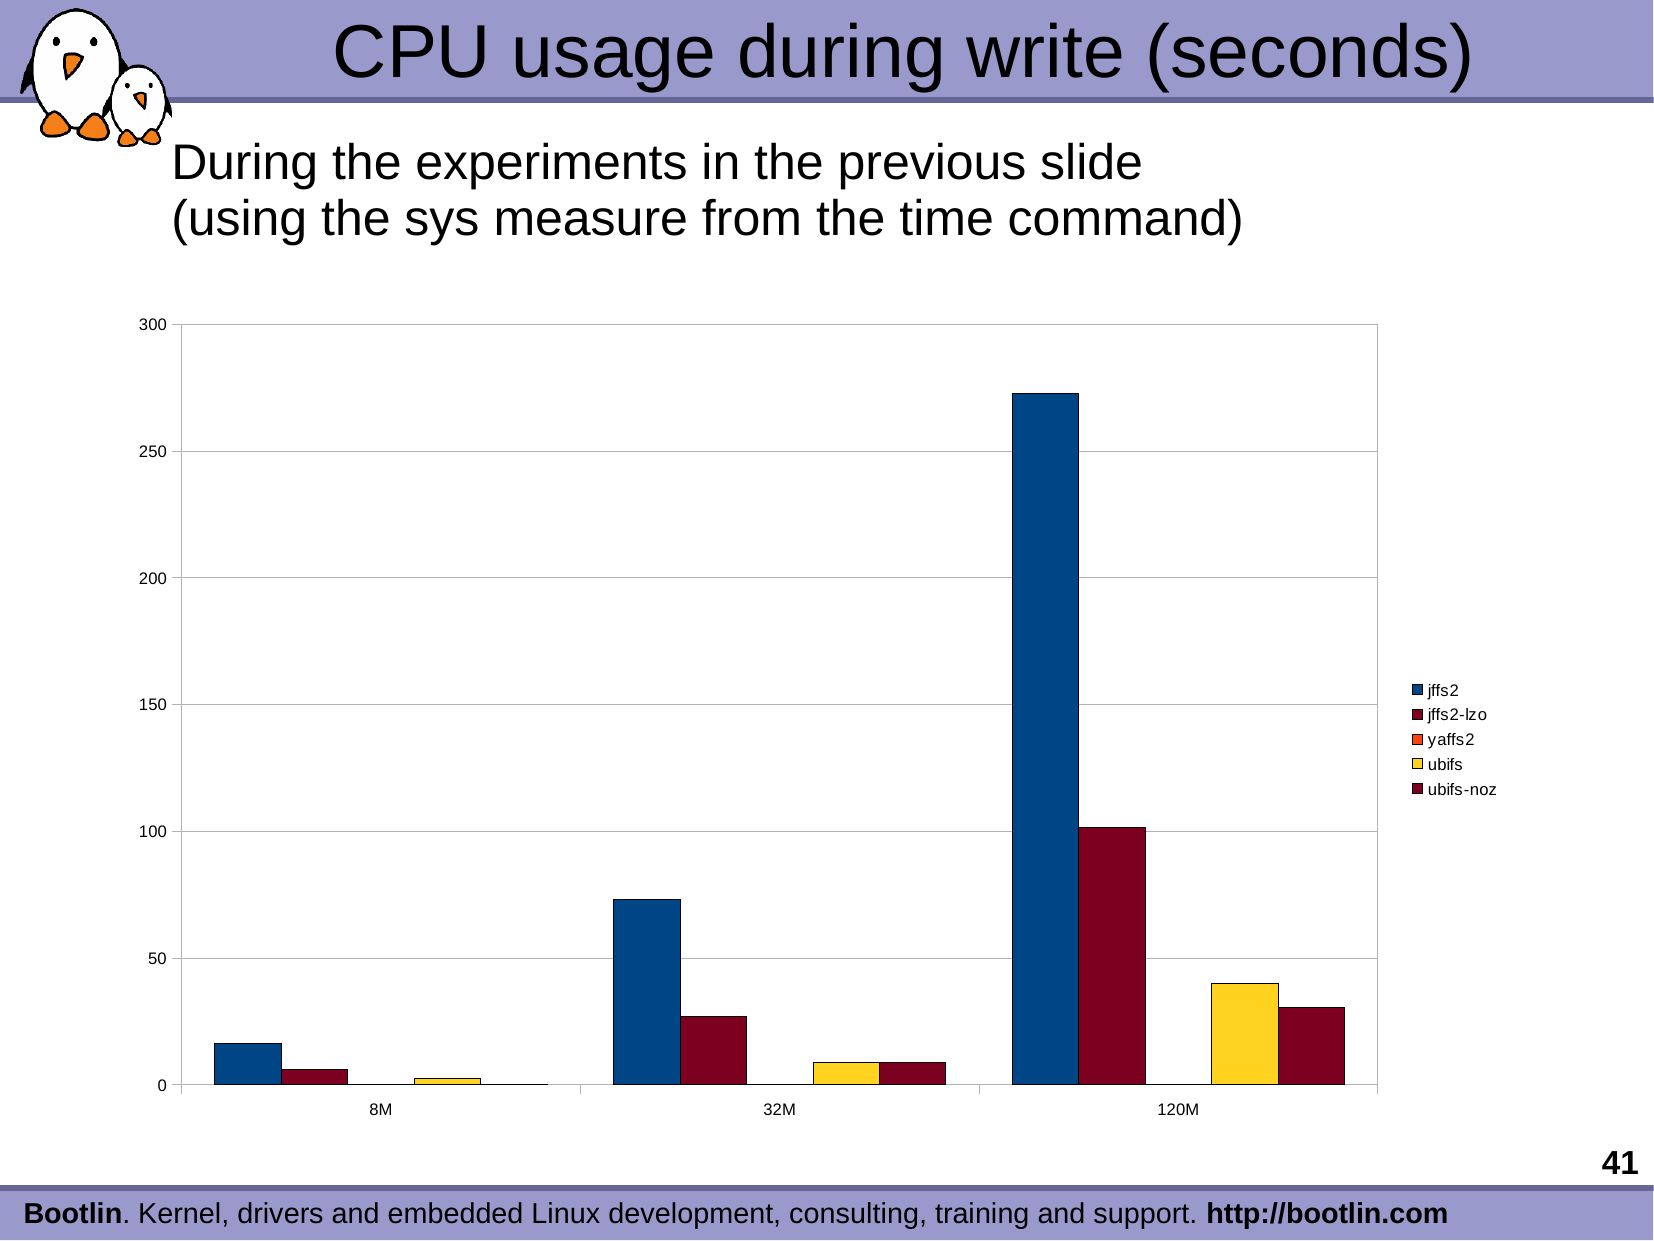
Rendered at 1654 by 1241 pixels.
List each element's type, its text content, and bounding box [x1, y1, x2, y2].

title CPU usage during write (seconds) [178, 5, 1631, 97]
chart [110, 299, 1523, 1150]
text_box During the experiments in the previous slide (using the sys measure from the time command) [171, 134, 1245, 259]
picture [20, 8, 172, 147]
